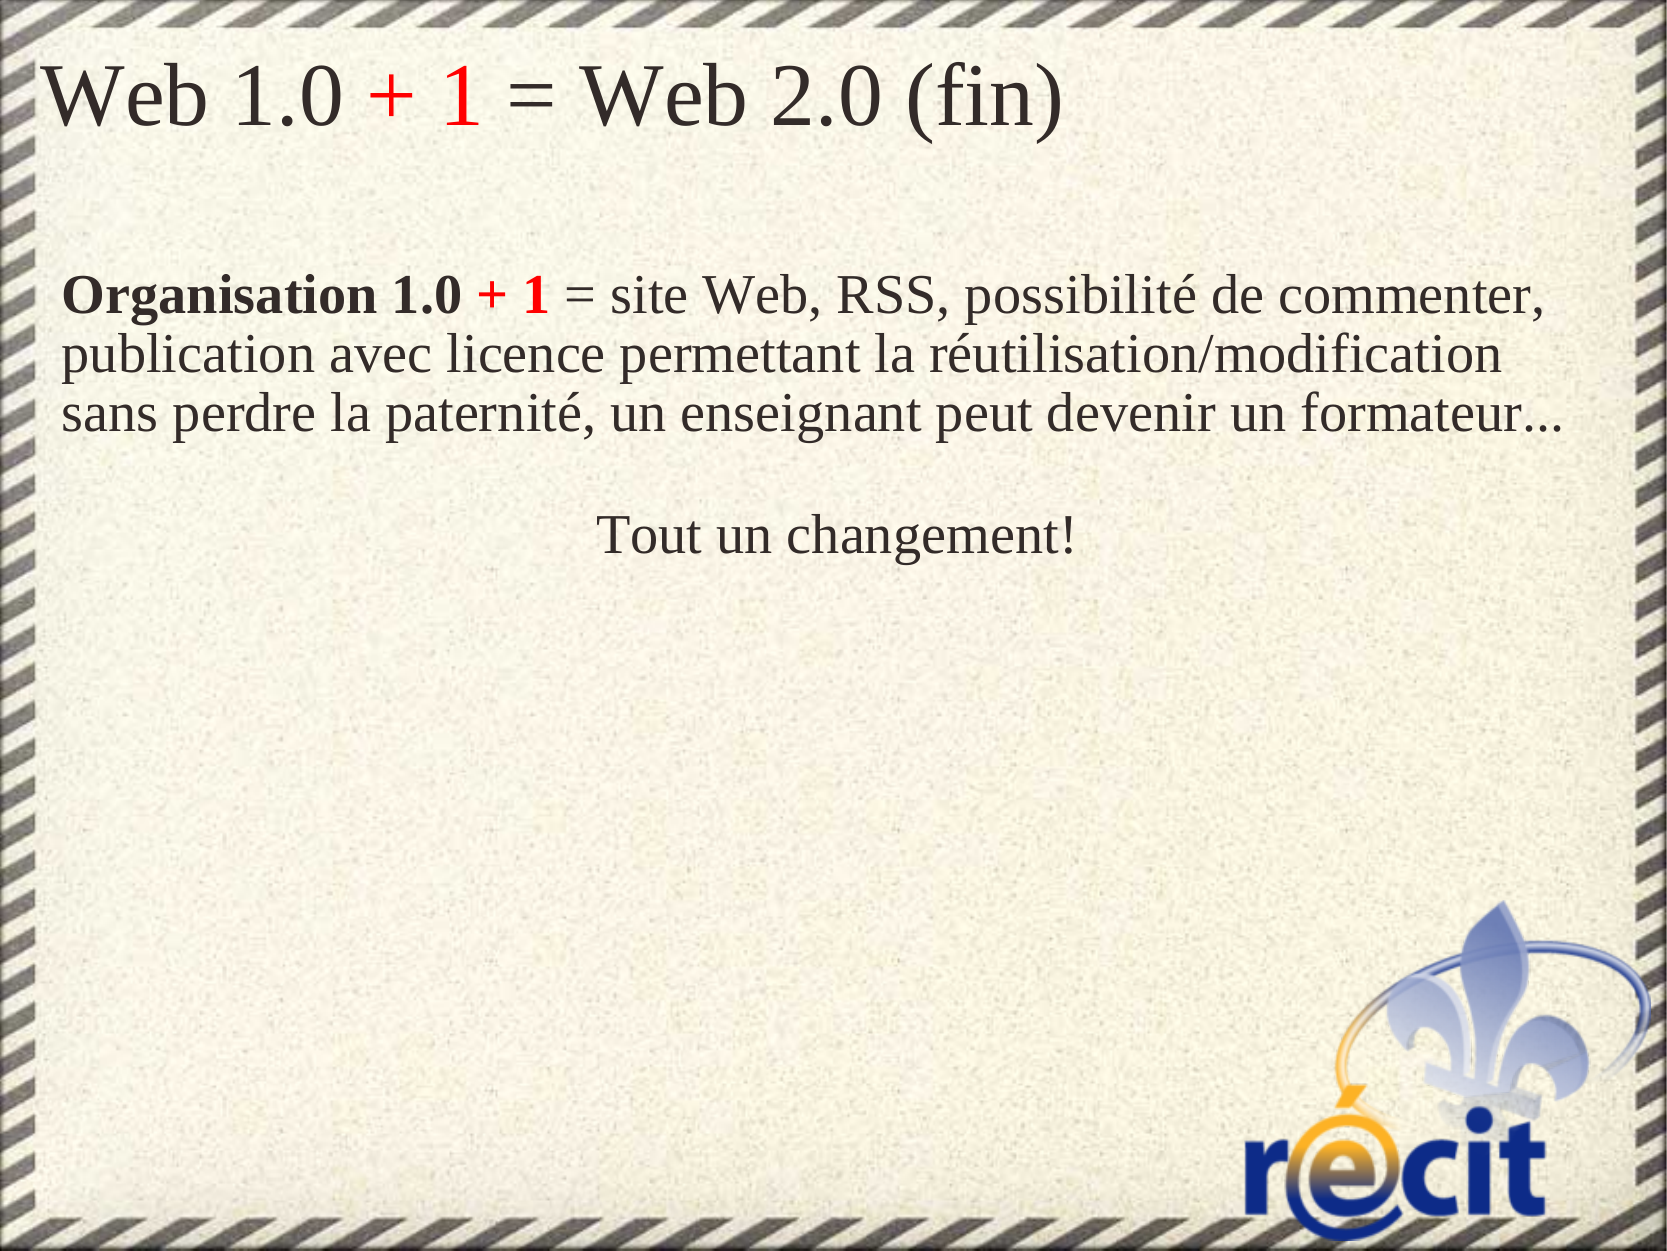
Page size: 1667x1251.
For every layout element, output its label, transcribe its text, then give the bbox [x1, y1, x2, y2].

list Organisation 1.0 + 1 = site Web, RSS, possibilité de commenter, publication avec licence permettant la réutilisation/modification sans perdre la paternité, un enseignant peut devenir un formateur... Tout un changement! [61, 265, 1613, 952]
picture [0, 0, 1667, 1251]
title Web 1.0 + 1 = Web 2.0 (fin) [40, 50, 1627, 201]
